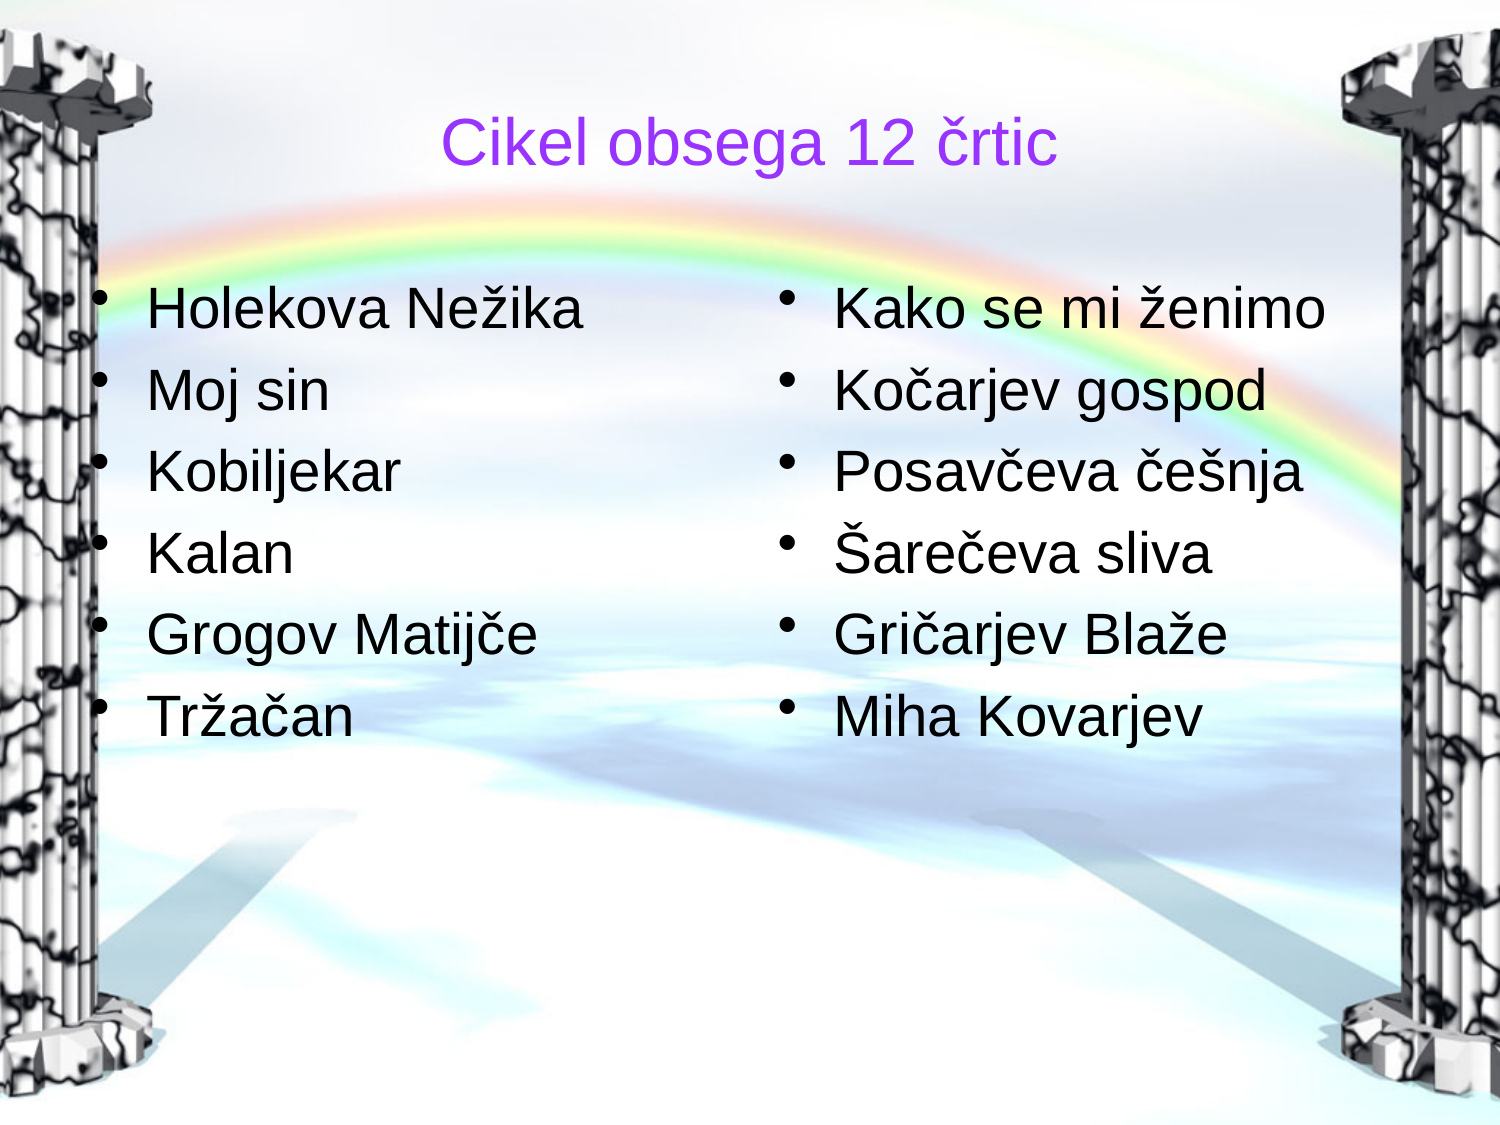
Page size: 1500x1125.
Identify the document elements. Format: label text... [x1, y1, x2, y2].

picture [0, 0, 1500, 1125]
list Holekova Nežika Moj sin Kobiljekar Kalan Grogov Matijče Tržačan [75, 262, 738, 1005]
title Cikel obsega 12 črtic [75, 45, 1425, 233]
list Kako se mi ženimo Kočarjev gospod Posavčeva češnja Šarečeva sliva Gričarjev Blaže Miha Kovarjev [762, 262, 1425, 1005]
